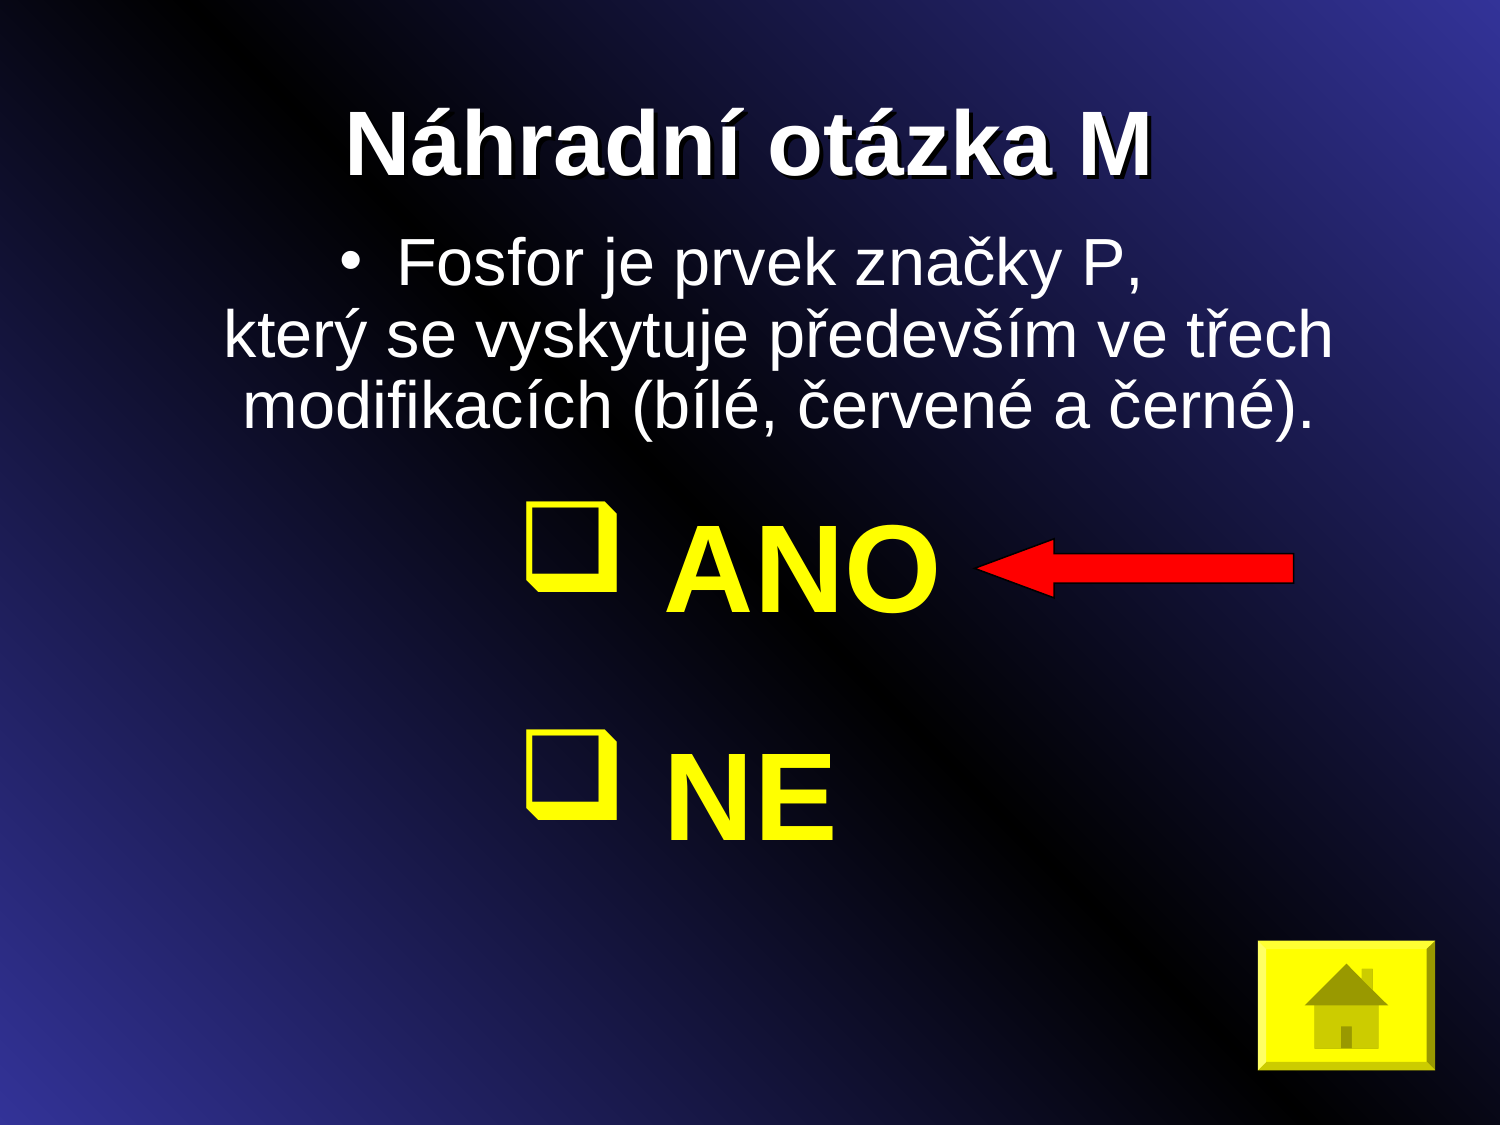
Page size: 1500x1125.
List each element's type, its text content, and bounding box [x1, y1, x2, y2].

list Fosfor je prvek značky P, který se vyskytuje především ve třech modifikacích (bílé, červené a černé). [76, 220, 1427, 457]
text_box ANO NE [501, 479, 999, 874]
text_box [974, 538, 1294, 598]
title Náhradní otázka M [75, 45, 1426, 233]
text_box [1259, 940, 1436, 1071]
